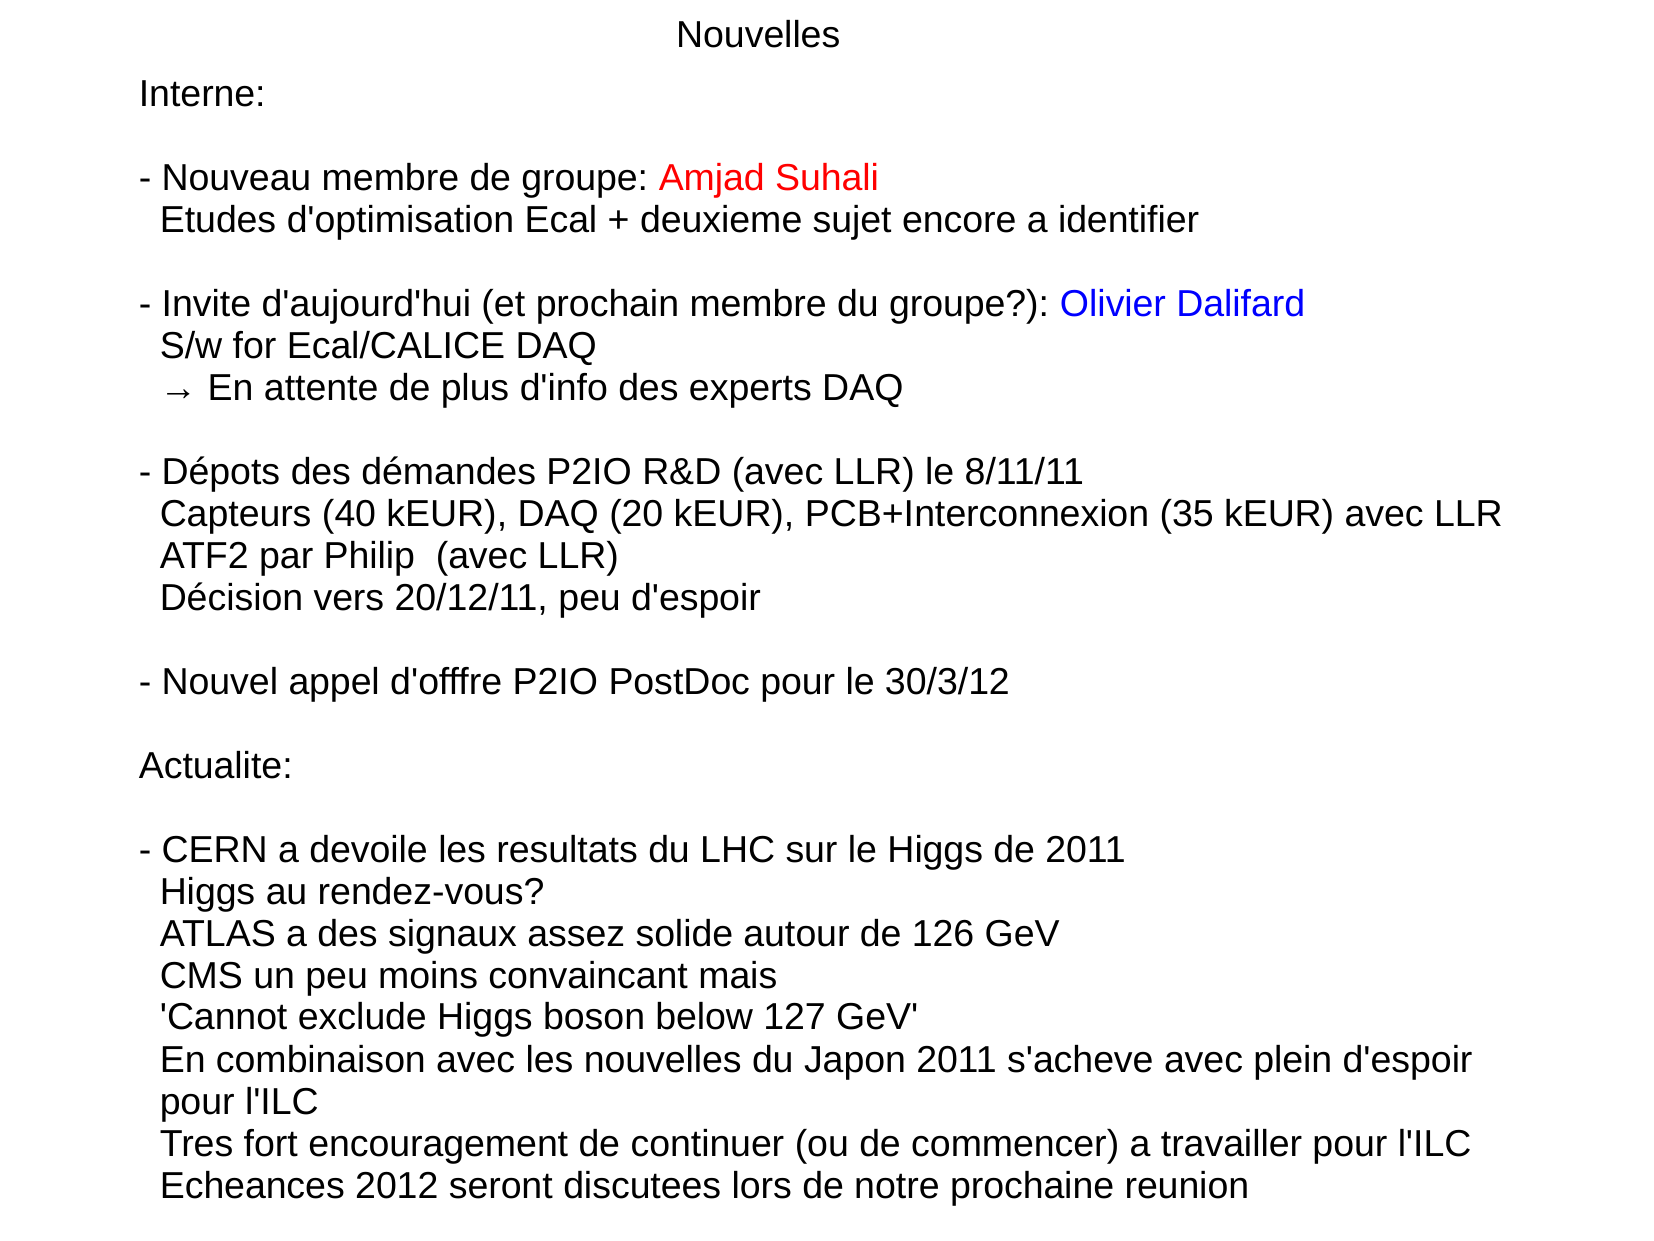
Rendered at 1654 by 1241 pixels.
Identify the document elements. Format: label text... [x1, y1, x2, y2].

text_box Interne: - Nouveau membre de groupe: Amjad Suhali Etudes d'optimisation Ecal + deuxieme sujet encore a identifier - Invite d'aujourd'hui (et prochain membre du groupe?): Olivier Dalifard S/w for Ecal/CALICE DAQ → En attente de plus d'info des experts DAQ - Dépots des démandes P2IO R&D (avec LLR) le 8/11/11 Capteurs (40 kEUR), DAQ (20 kEUR), PCB+Interconnexion (35 kEUR) avec LLR ATF2 par Philip (avec LLR) Décision vers 20/12/11, peu d'espoir - Nouvel appel d'offfre P2IO PostDoc pour le 30/3/12 Actualite: - CERN a devoile les resultats du LHC sur le Higgs de 2011 Higgs au rendez-vous? ATLAS a des signaux assez solide autour de 126 GeV CMS un peu moins convaincant mais 'Cannot exclude Higgs boson below 127 GeV' En combinaison avec les nouvelles du Japon 2011 s'acheve avec plein d'espoir pour l'ILC Tres fort encouragement de continuer (ou de commencer) a travailler pour l'ILC Echeances 2012 seront discutees lors de notre prochaine reunion [124, 64, 1520, 1214]
text_box Nouvelles [661, 5, 856, 63]
